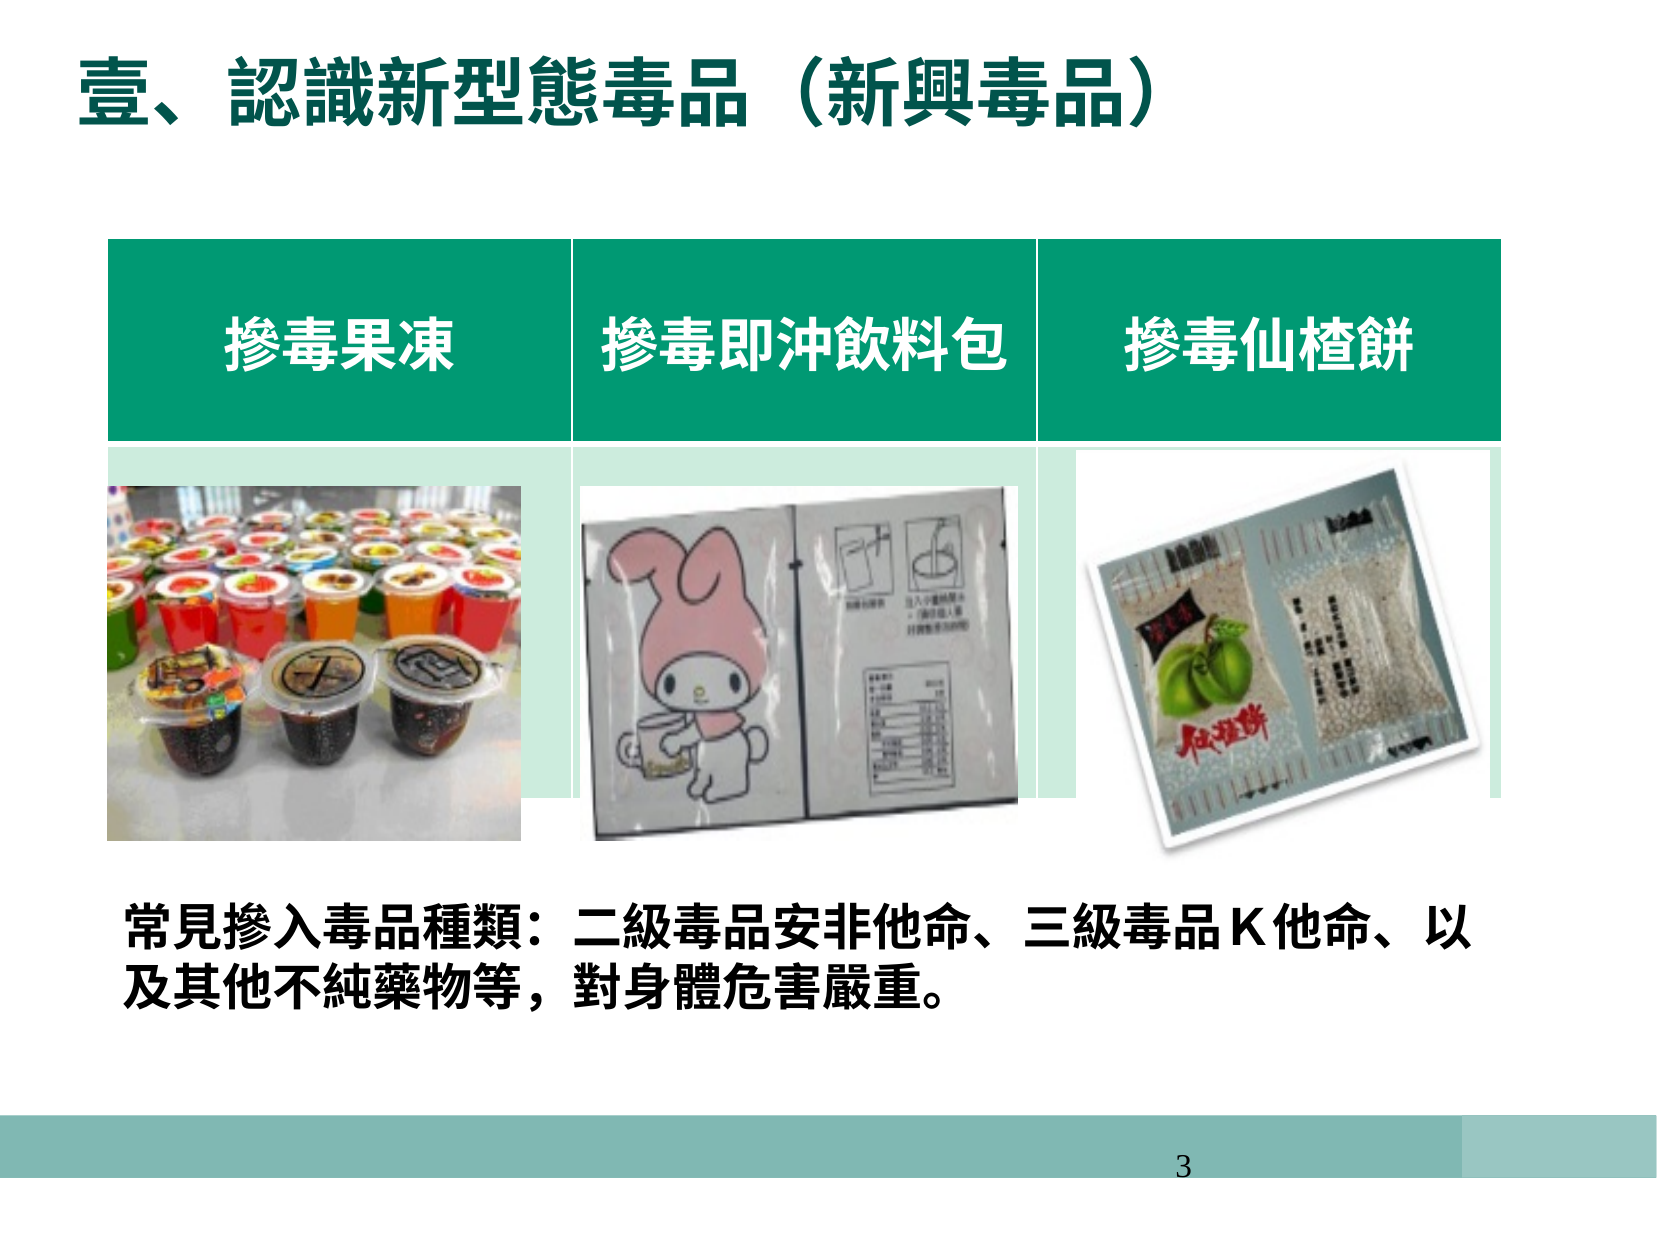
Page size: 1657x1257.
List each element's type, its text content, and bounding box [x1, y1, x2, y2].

slide_number 3 [1158, 1135, 1504, 1220]
text_box 常見摻入毒品種類：二級毒品安非他命、三級毒品Ｋ他命、以及其他不純藥物等，對身體危害嚴重。 [107, 887, 1490, 1023]
text_box 壹、認識新型態毒品（新興毒品） [60, 13, 1560, 168]
table_header 摻毒即沖飲料包 [573, 239, 1036, 441]
table_cell [1038, 447, 1501, 798]
table_header 摻毒果凍 [108, 239, 571, 441]
table_cell [573, 447, 1036, 798]
picture [580, 486, 1018, 841]
picture [107, 486, 521, 841]
table_cell [108, 447, 571, 798]
table_header 摻毒仙楂餅 [1038, 239, 1501, 441]
picture [1076, 450, 1490, 865]
